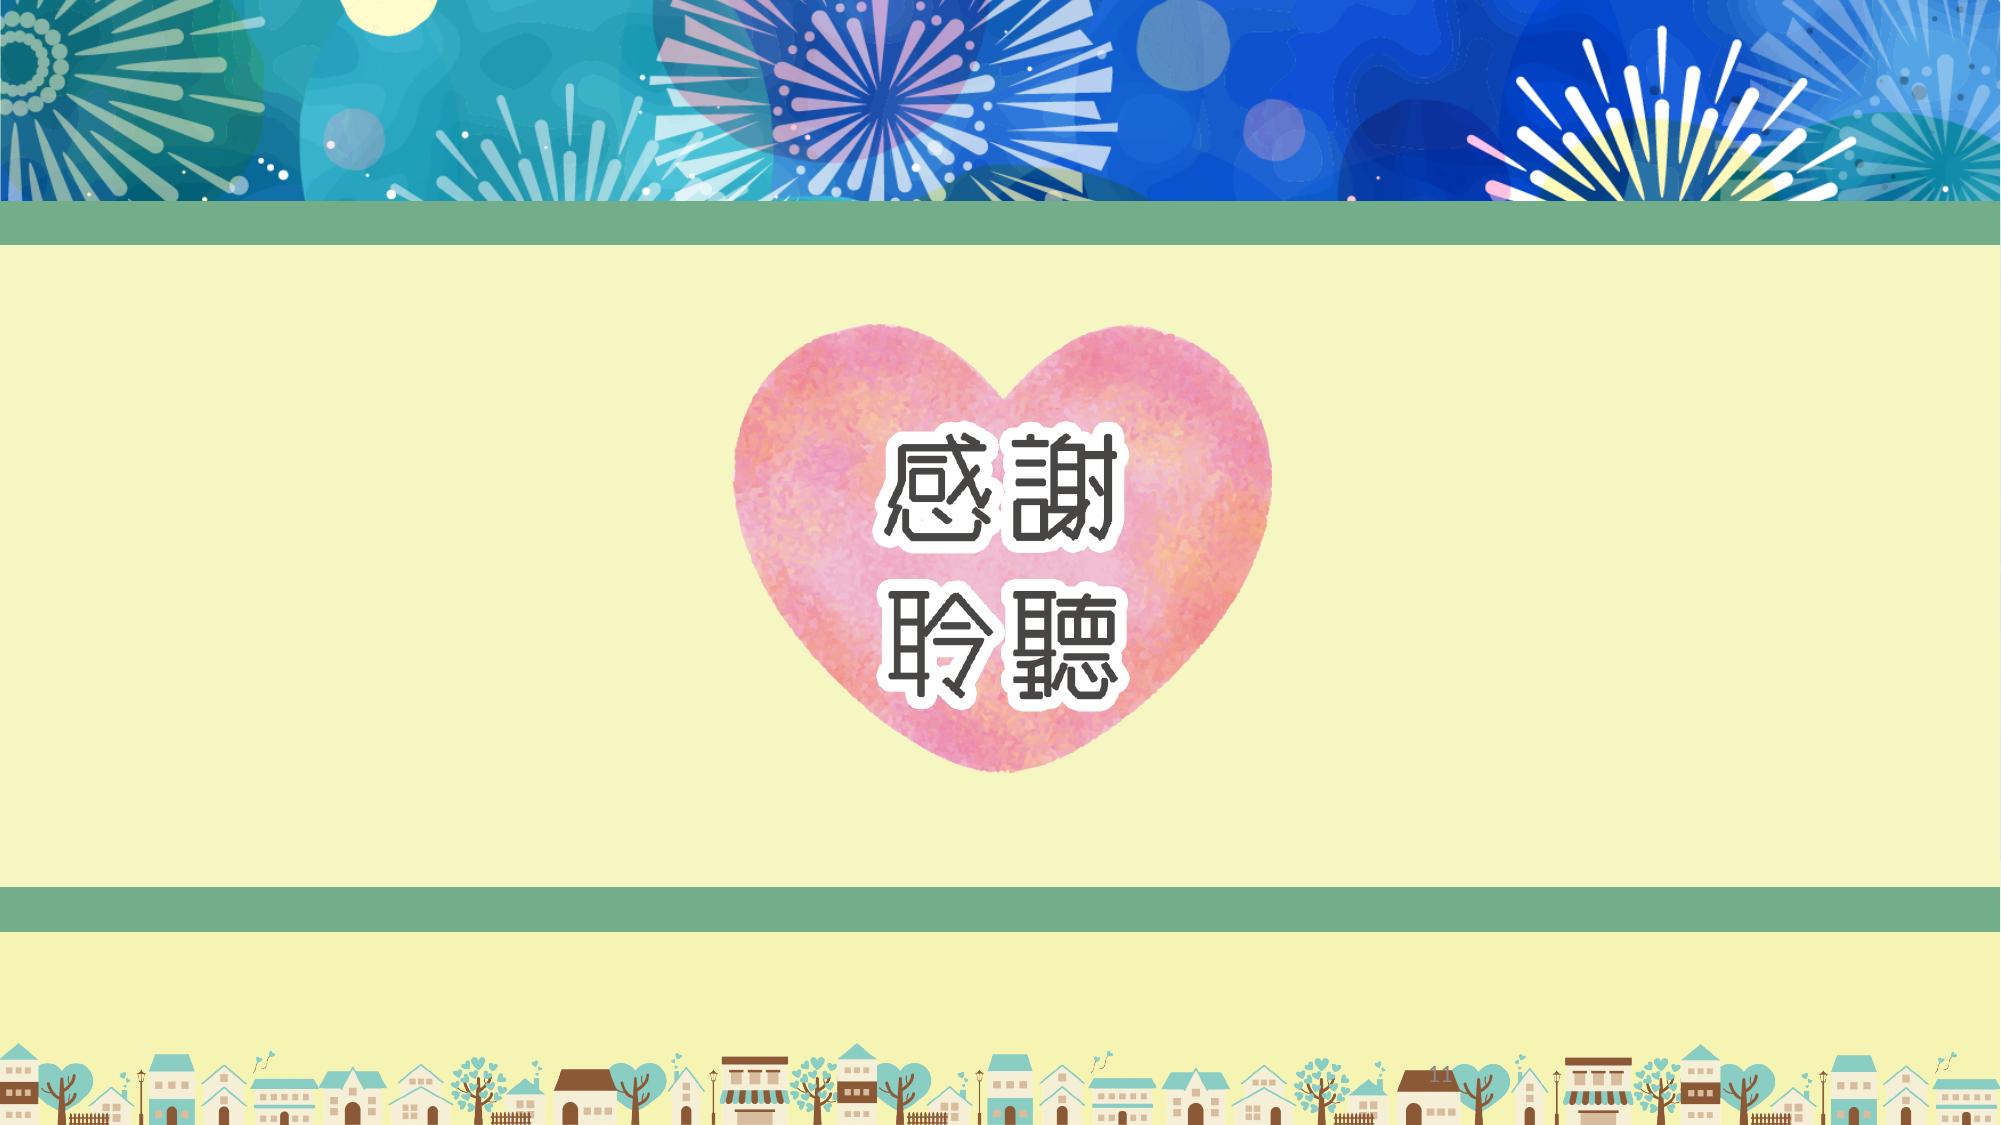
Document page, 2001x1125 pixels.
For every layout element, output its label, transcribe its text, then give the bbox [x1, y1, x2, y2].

picture [732, 325, 1272, 773]
text_box 11 [1412, 1042, 1863, 1103]
